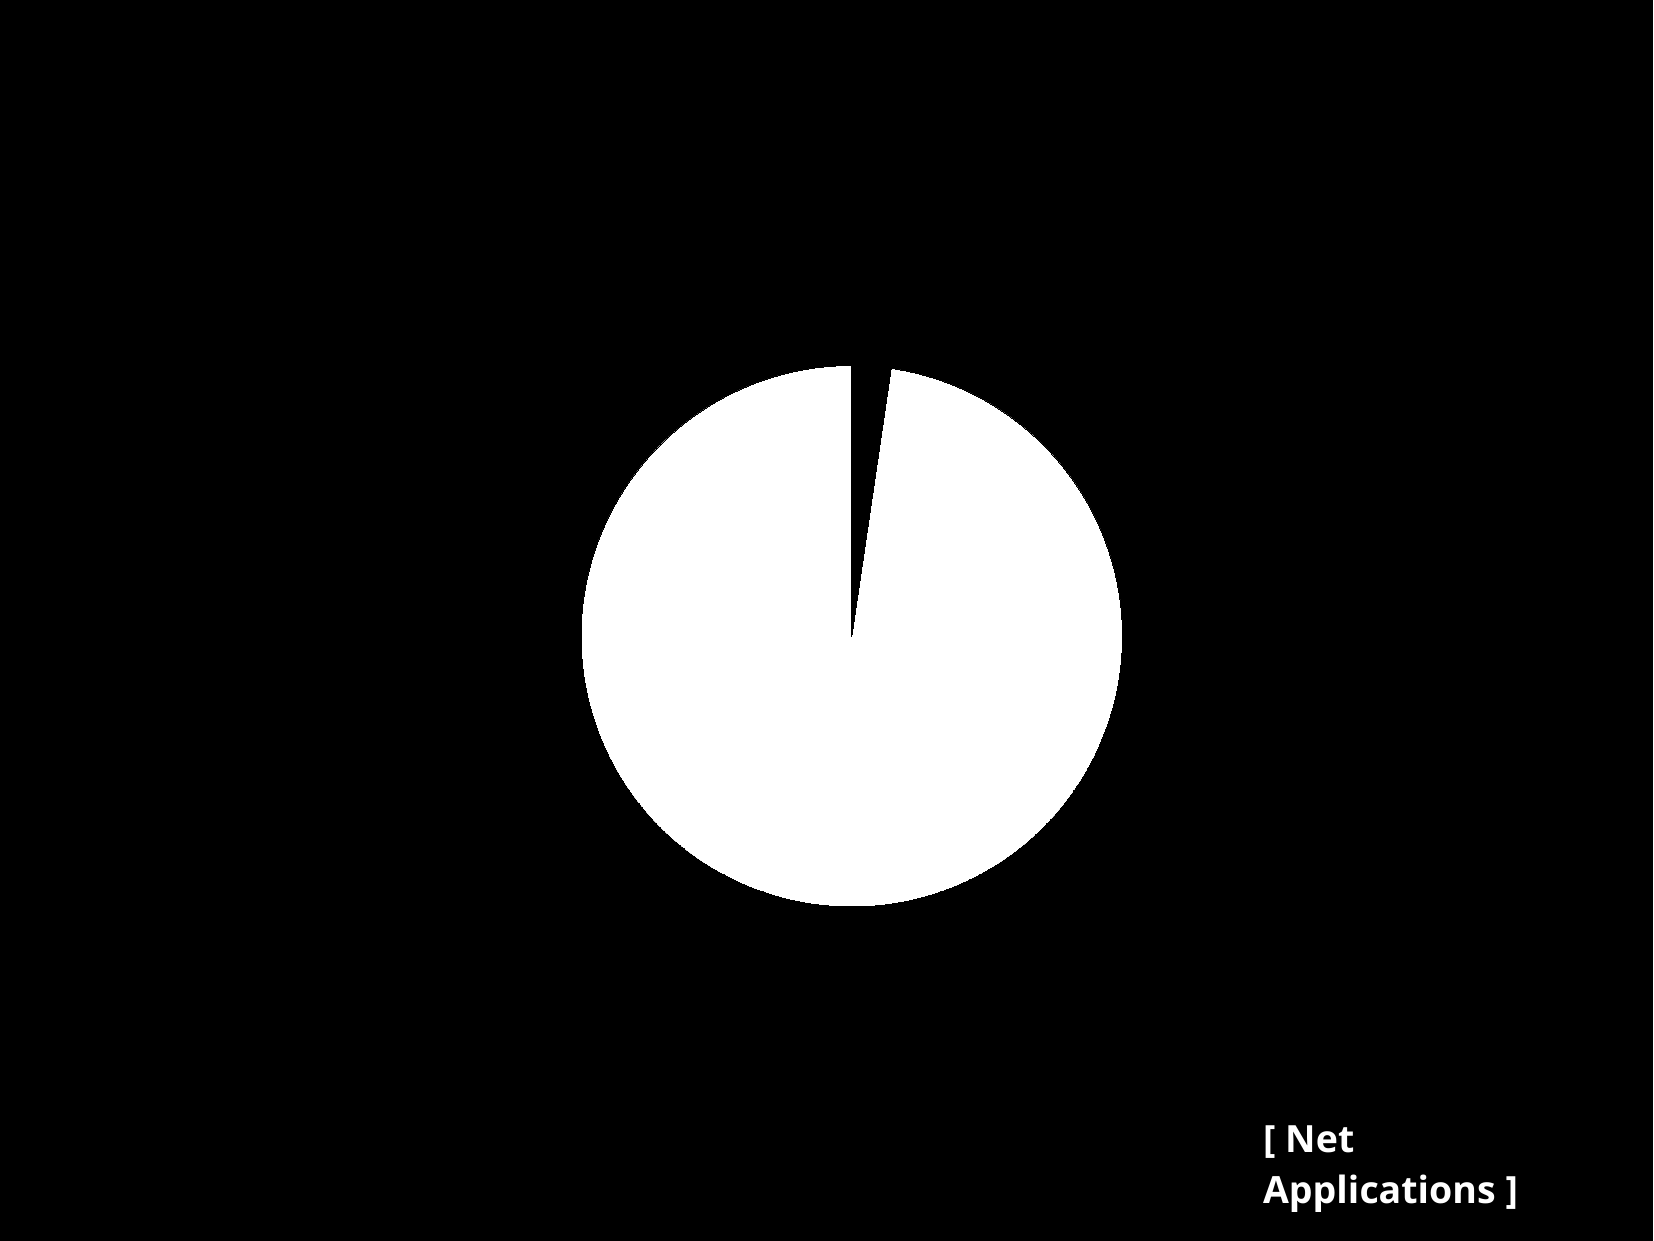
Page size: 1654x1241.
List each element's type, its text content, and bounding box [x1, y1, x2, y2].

text_box [ Net Applications ] [1248, 1105, 1624, 1165]
chart [509, 278, 1195, 920]
